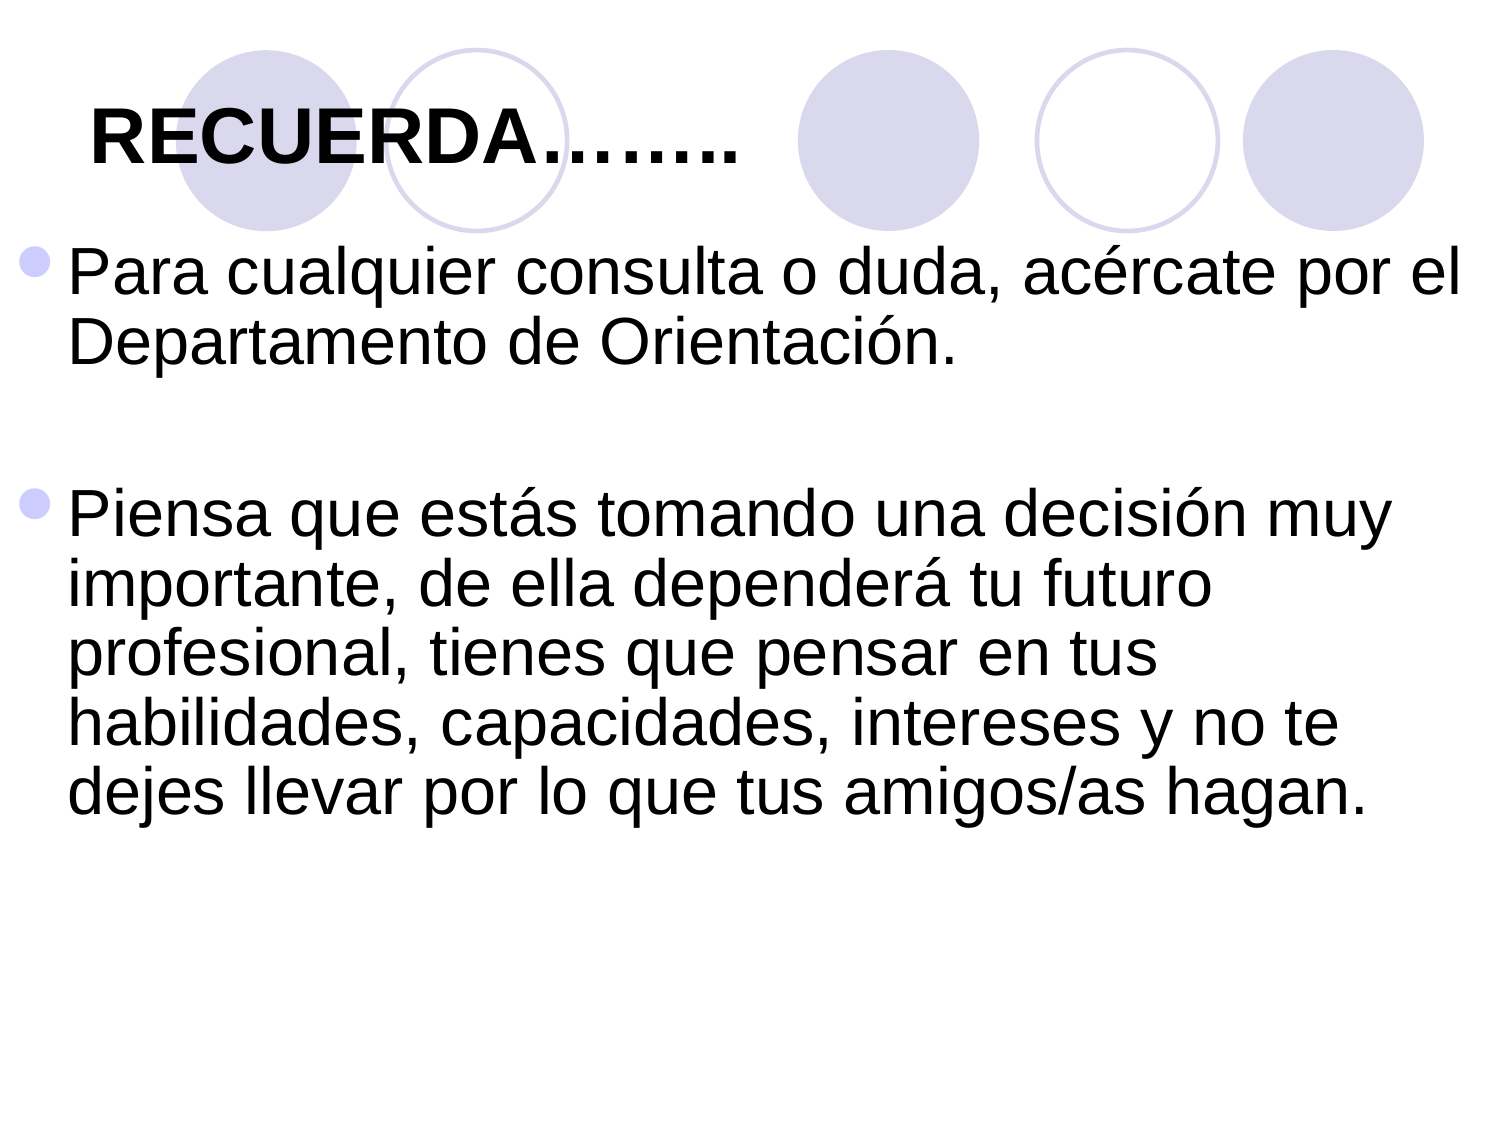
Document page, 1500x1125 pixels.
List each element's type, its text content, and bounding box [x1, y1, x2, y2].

text_box RECUERDA…….. [74, 36, 1425, 231]
text_box Para cualquier consulta o duda, acércate por el Departamento de Orientación. Piensa que estás tomando una decisión muy importante, de ella dependerá tu futuro profesional, tienes que pensar en tus habilidades, capacidades, intereses y no te dejes llevar por lo que tus amigos/as hagan. [0, 231, 1500, 1125]
